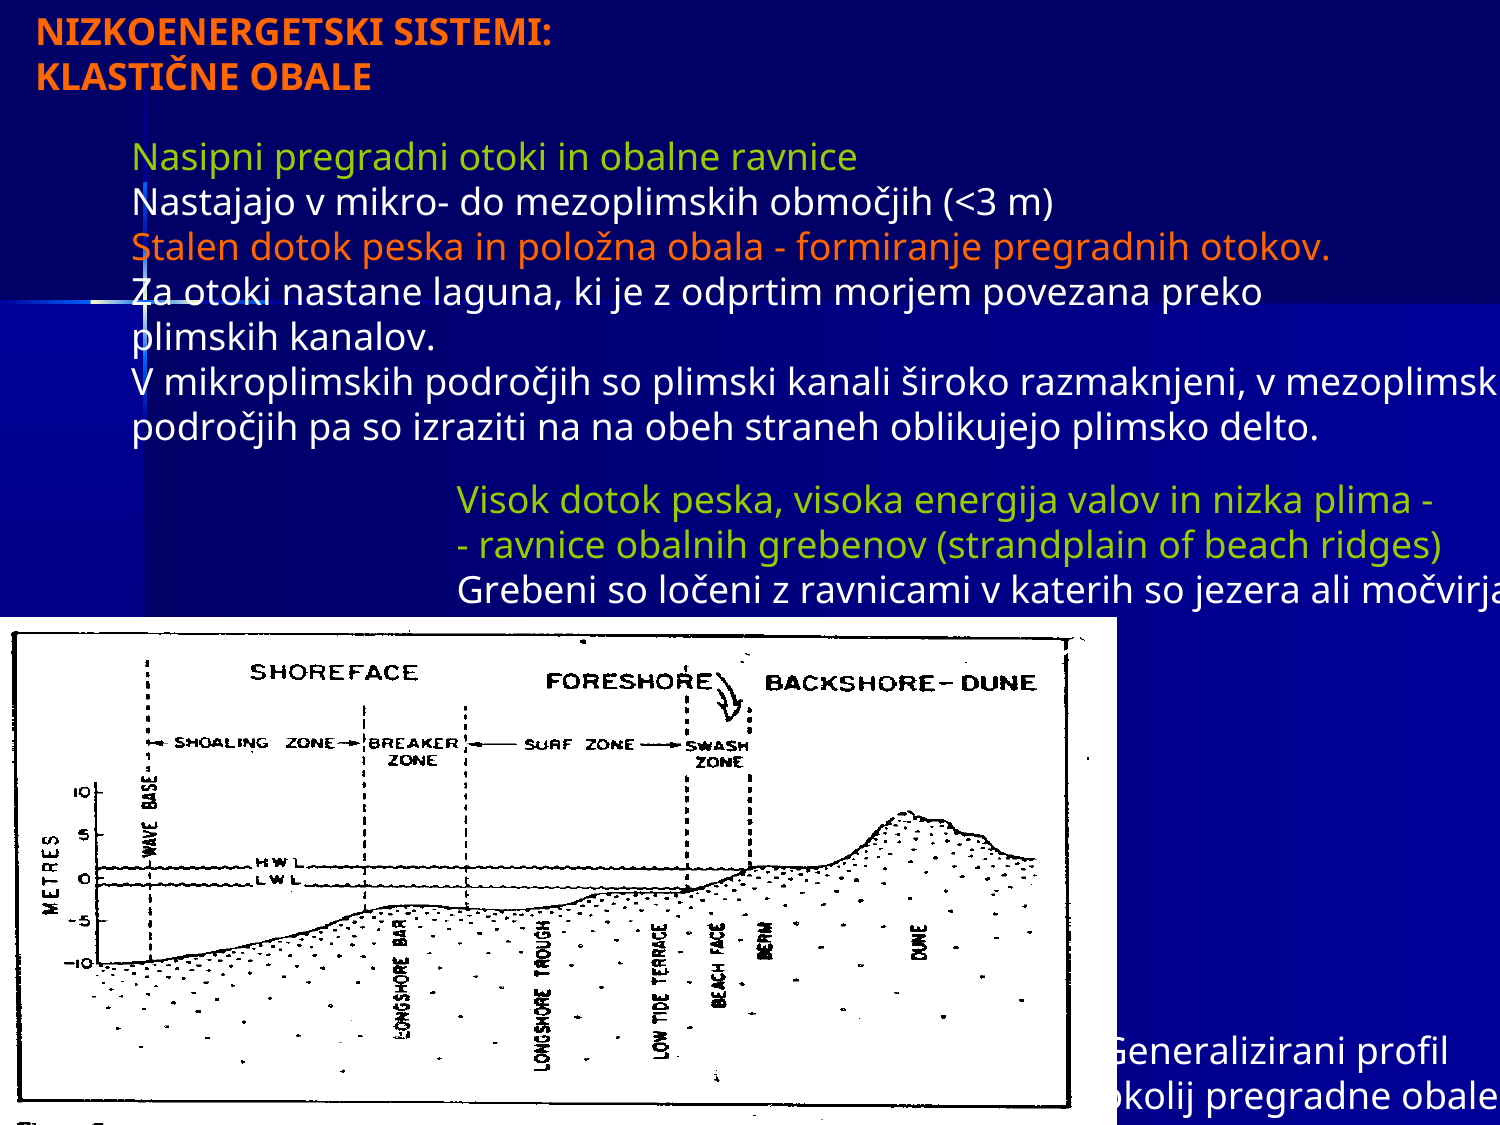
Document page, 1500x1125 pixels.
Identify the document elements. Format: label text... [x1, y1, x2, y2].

text_box NIZKOENERGETSKI SISTEMI: KLASTIČNE OBALE [20, 0, 568, 106]
text_box Nasipni pregradni otoki in obalne ravnice Nastajajo v mikro- do mezoplimskih območjih (<3 m) Stalen dotok peska in položna obala - formiranje pregradnih otokov. Za otoki nastane laguna, ki je z odprtim morjem povezana preko plimskih kanalov. V mikroplimskih področjih so plimski kanali široko razmaknjeni, v mezoplimskih področjih pa so izraziti na na obeh straneh oblikujejo plimsko delto. [116, 125, 1500, 456]
picture [0, 617, 1117, 1125]
text_box Generalizirani profil okolij pregradne obale [1085, 1019, 1500, 1125]
text_box Visok dotok peska, visoka energija valov in nizka plima - - ravnice obalnih grebenov (strandplain of beach ridges) Grebeni so ločeni z ravnicami v katerih so jezera ali močvirja [441, 467, 1500, 619]
